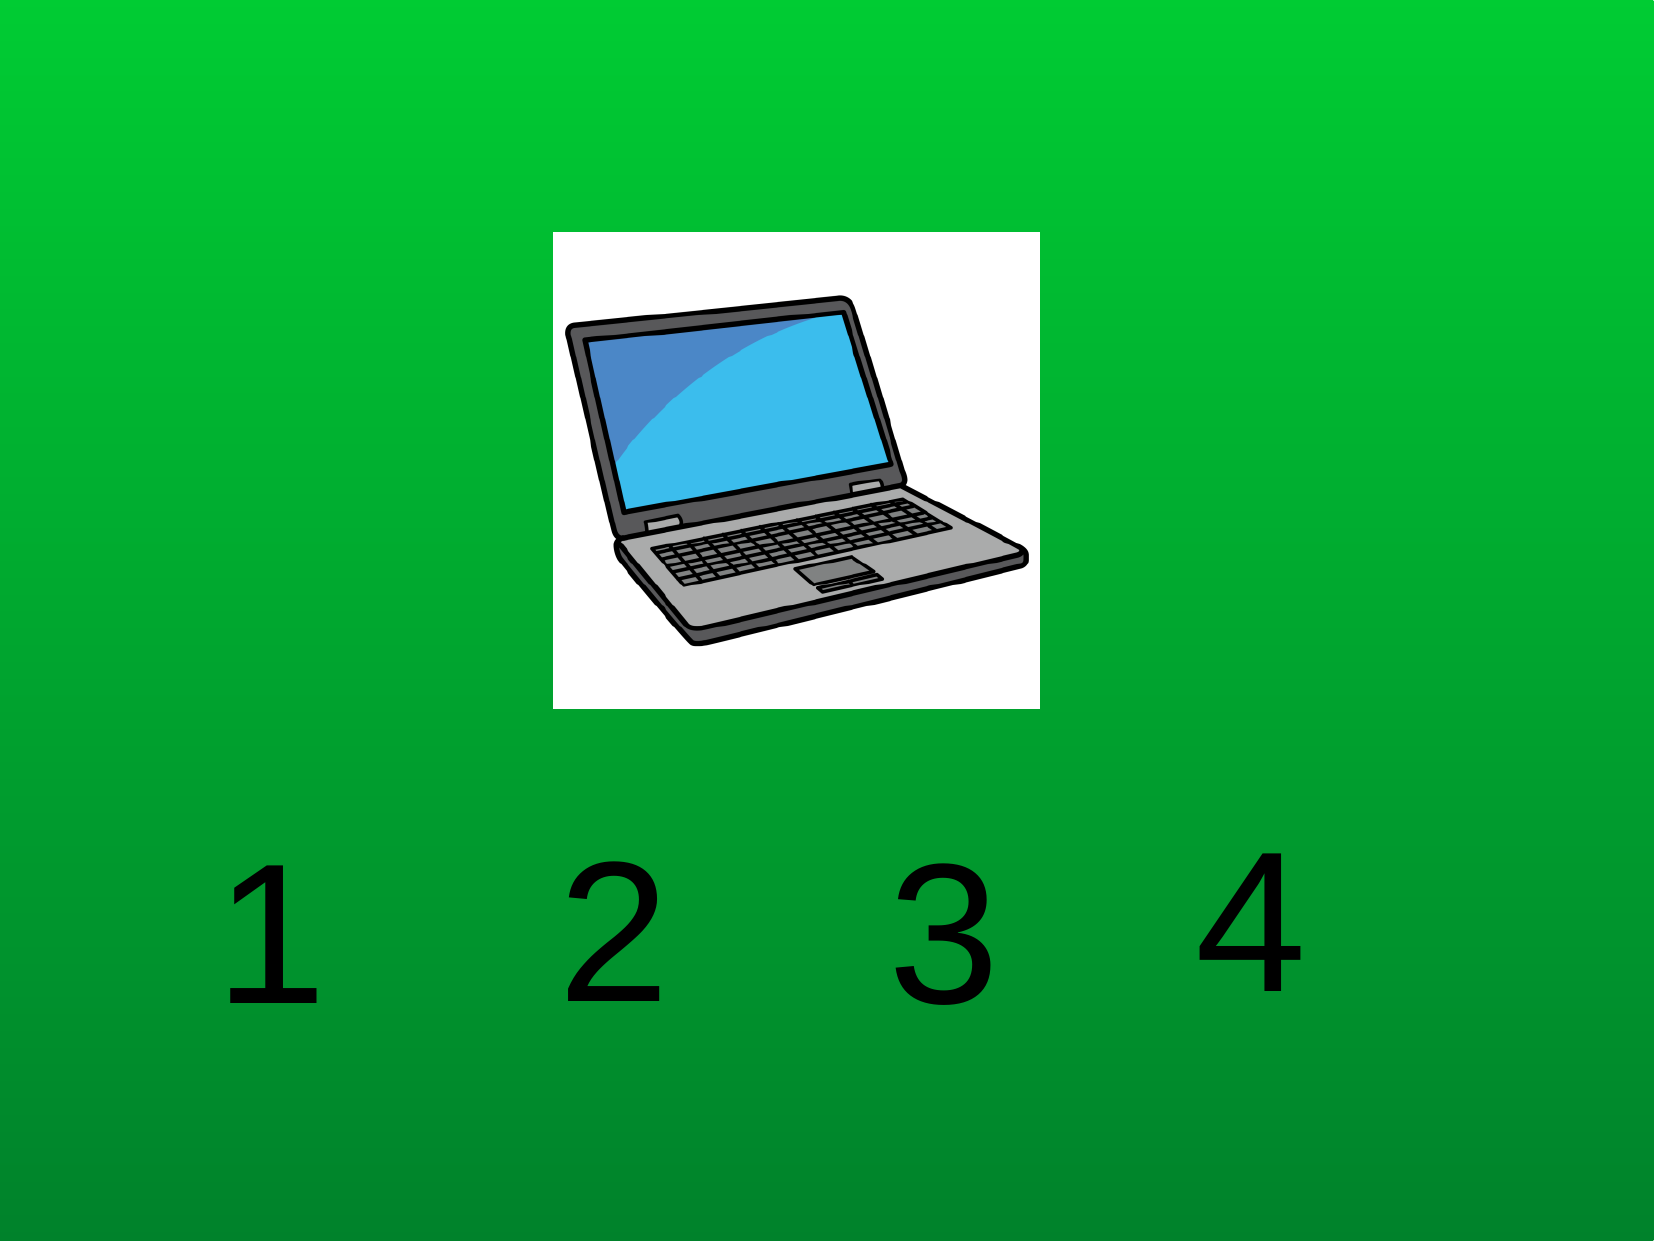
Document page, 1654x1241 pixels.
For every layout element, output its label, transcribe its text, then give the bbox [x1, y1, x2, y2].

text_box 1 [200, 814, 438, 1054]
picture [553, 232, 1040, 709]
text_box 4 [1181, 803, 1418, 1042]
text_box 3 [874, 814, 1111, 1054]
text_box 2 [543, 812, 780, 1052]
